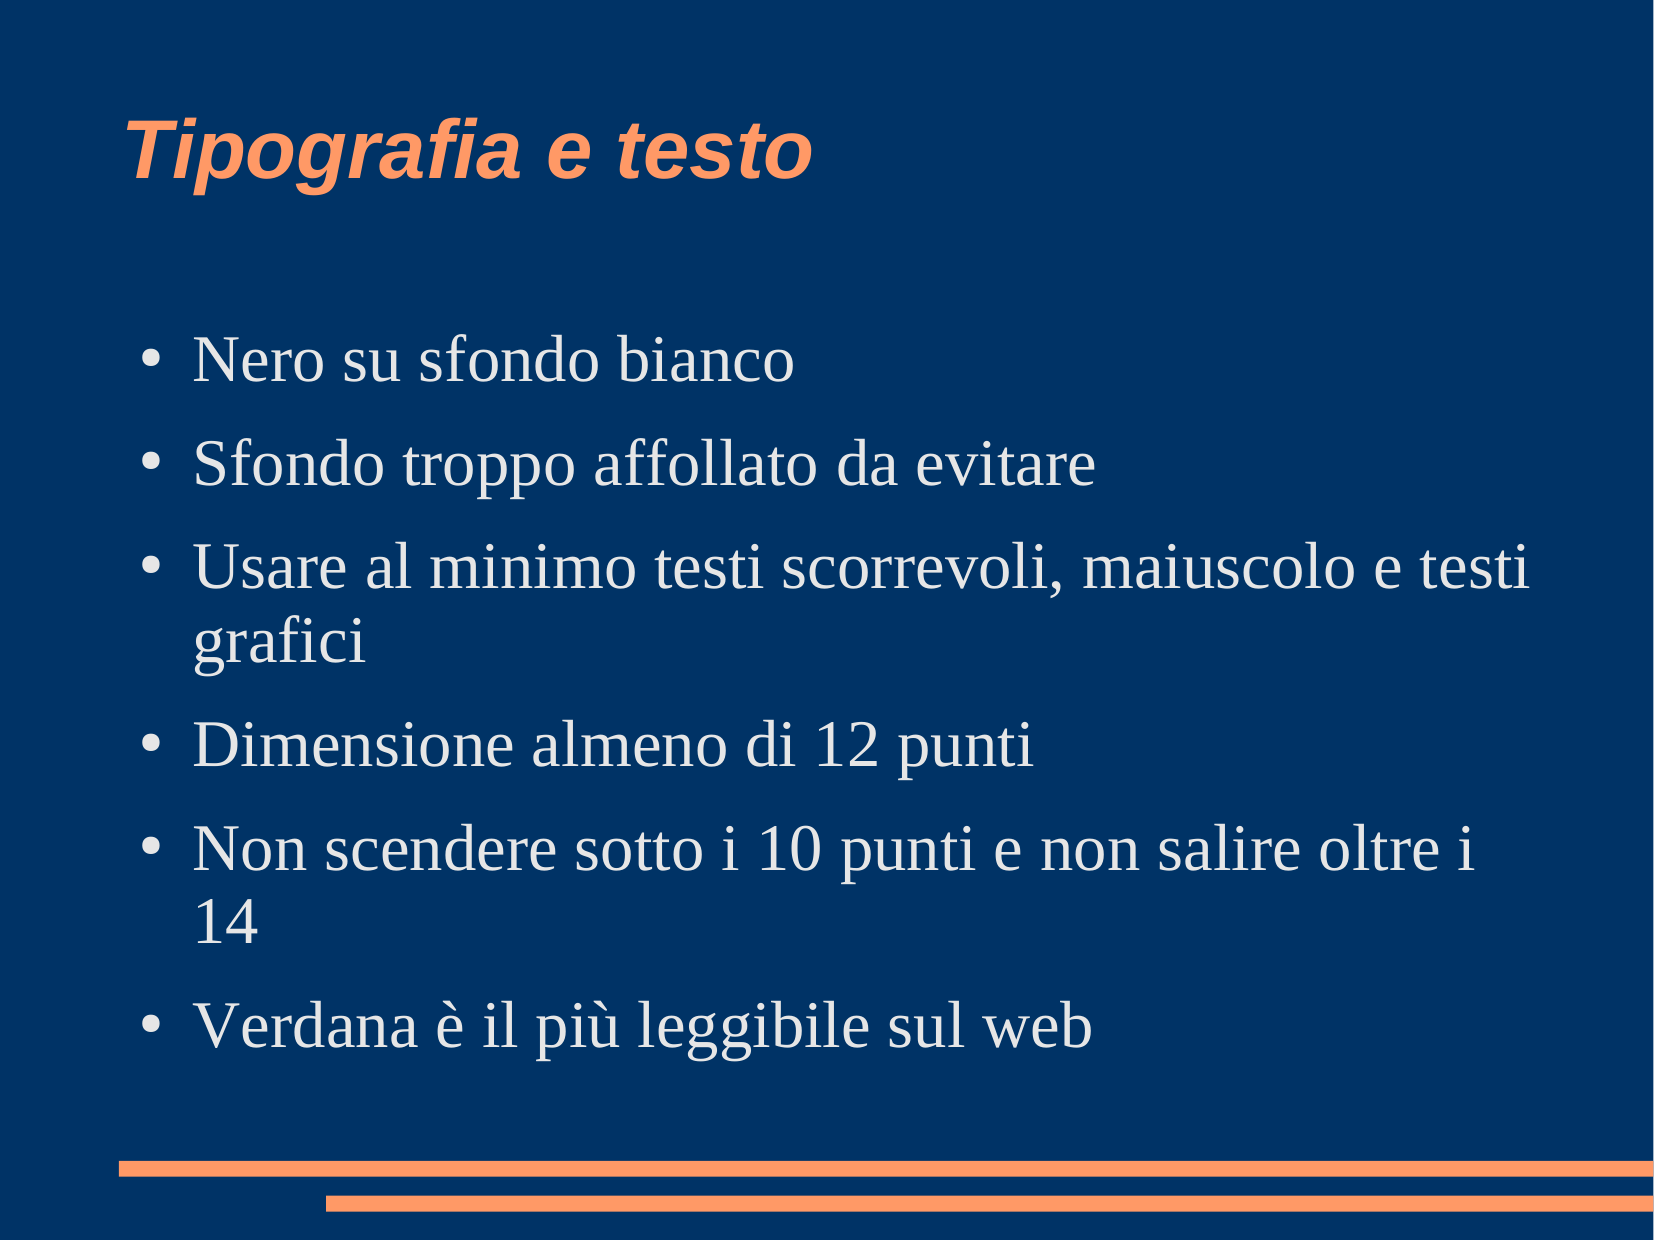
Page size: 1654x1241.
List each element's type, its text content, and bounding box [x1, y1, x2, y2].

title Tipografia e testo [121, 53, 1534, 246]
list Nero su sfondo bianco Sfondo troppo affollato da evitare Usare al minimo testi scorrevoli, maiuscolo e testi grafici Dimensione almeno di 12 punti Non scendere sotto i 10 punti e non salire oltre i 14 Verdana è il più leggibile sul web [121, 322, 1561, 1118]
